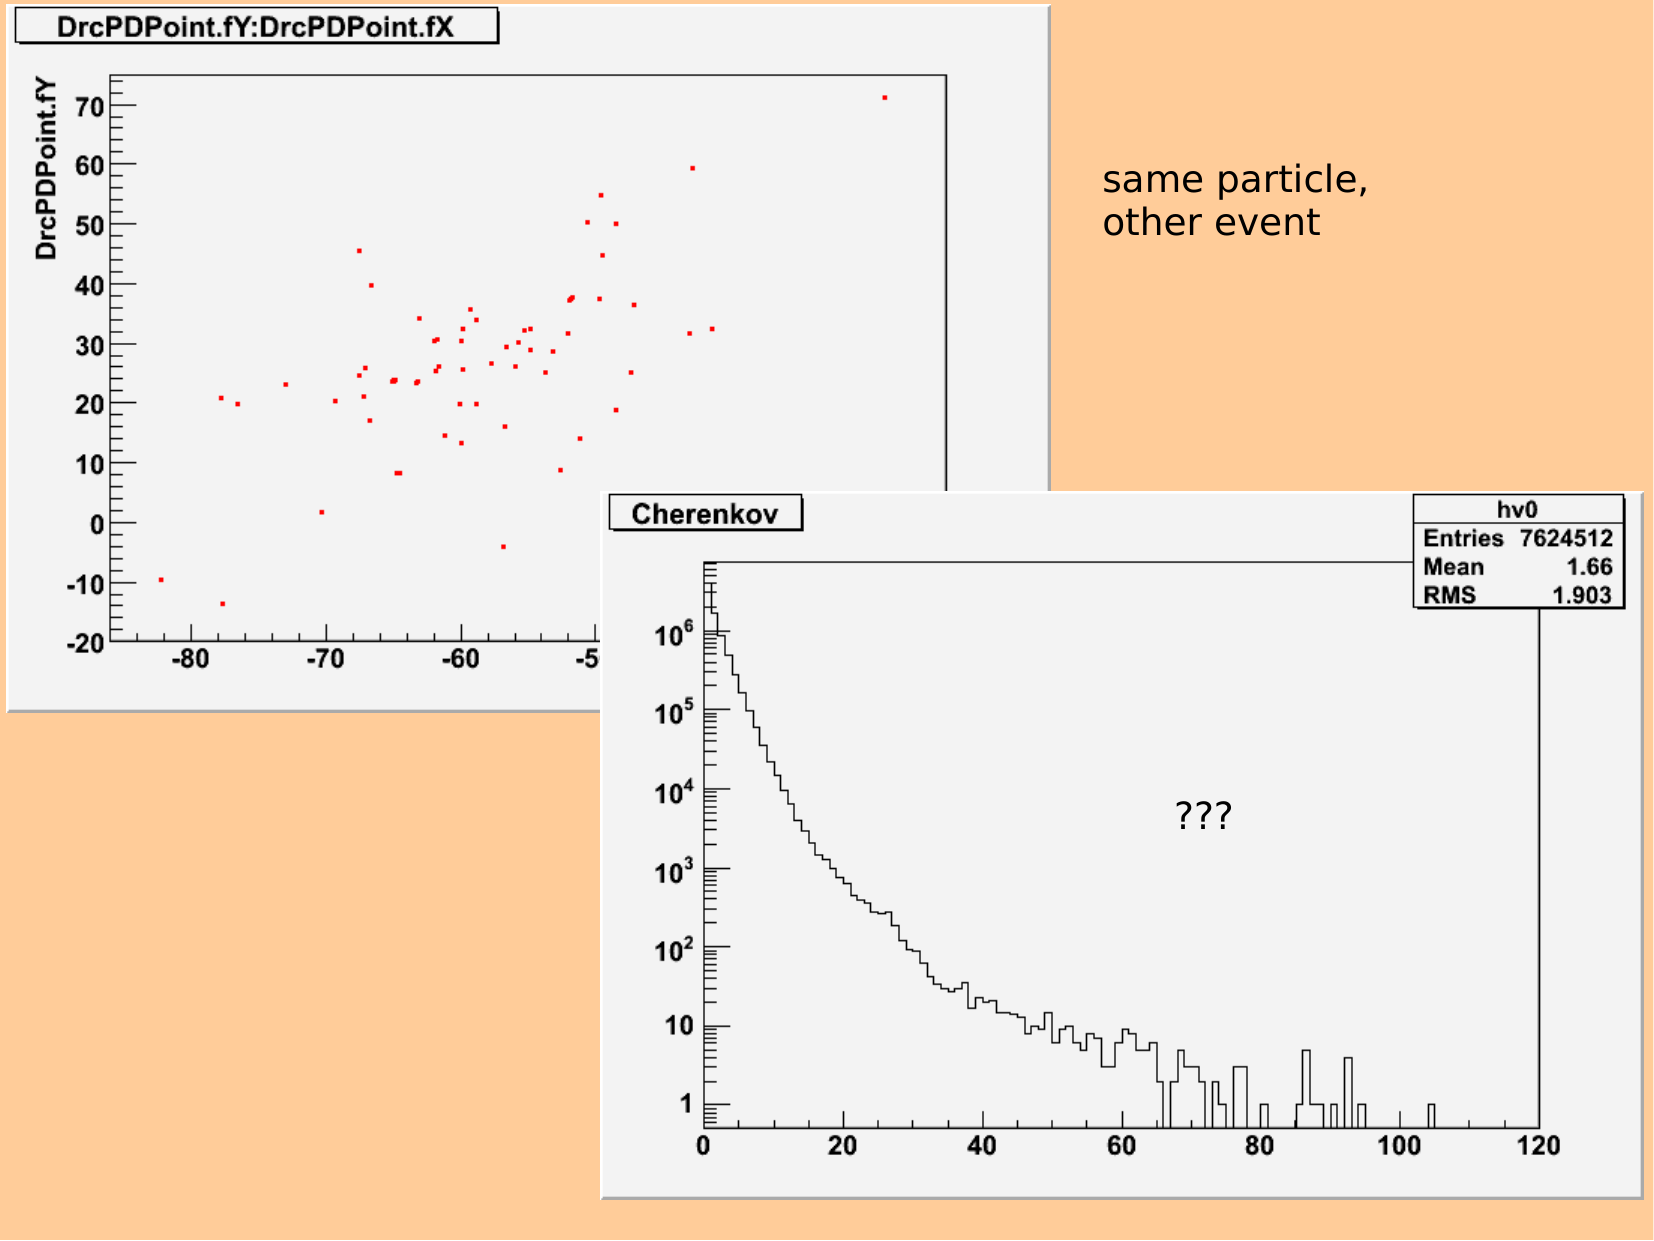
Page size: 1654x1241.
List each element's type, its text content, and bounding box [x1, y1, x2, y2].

text_box ??? [1159, 787, 1250, 846]
picture [6, 4, 1644, 1201]
text_box same particle, other event [1087, 150, 1385, 252]
